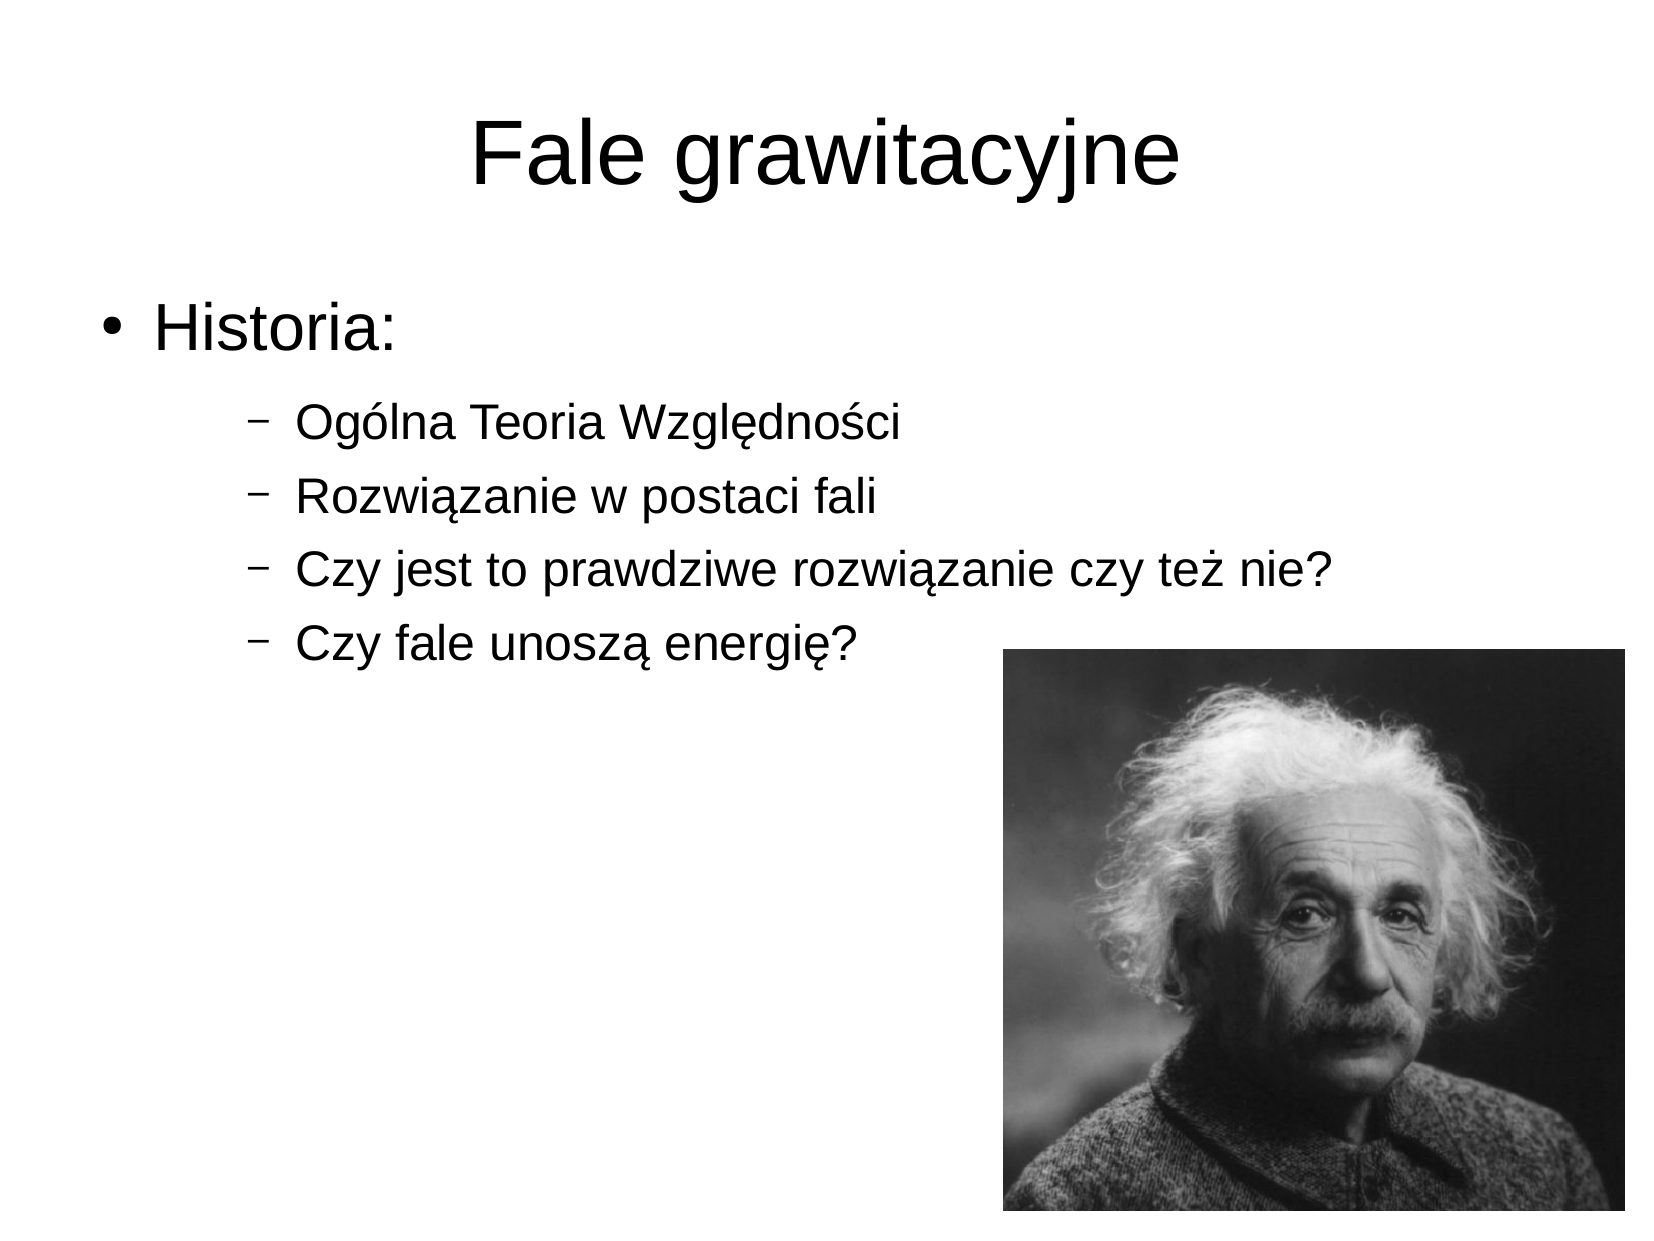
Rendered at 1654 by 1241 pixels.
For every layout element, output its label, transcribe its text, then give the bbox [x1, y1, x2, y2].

title Fale grawitacyjne [82, 49, 1571, 257]
list Historia: Ogólna Teoria Względności Rozwiązanie w postaci fali Czy jest to prawdziwe rozwiązanie czy też nie? Czy fale unoszą energię? [82, 290, 1571, 1109]
picture [1003, 649, 1625, 1211]
